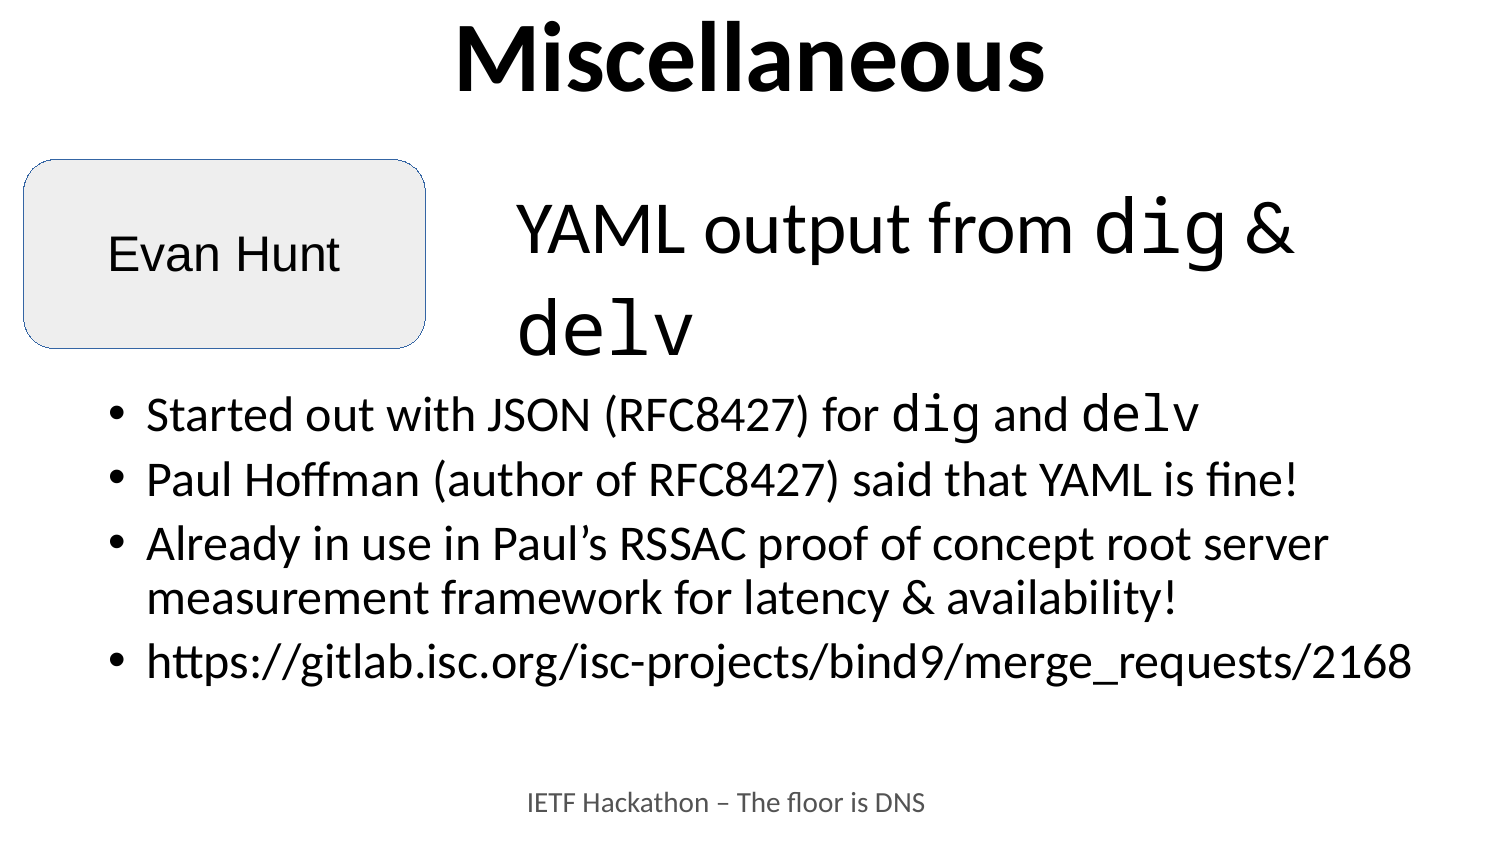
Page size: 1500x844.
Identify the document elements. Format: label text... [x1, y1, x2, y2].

text_box YAML output from dig & delv [501, 165, 1495, 331]
list Started out with JSON (RFC8427) for dig and delv Paul Hoffman (author of RFC8427) said that YAML is fine! Already in use in Paul’s RSSAC proof of concept root server measurement framework for latency & availability! https://gitlab.isc.org/isc-projects/bind9/merge_requests/2168 [101, 381, 1430, 674]
text_box Evan Hunt [23, 159, 426, 349]
title Miscellaneous [75, 0, 1425, 122]
